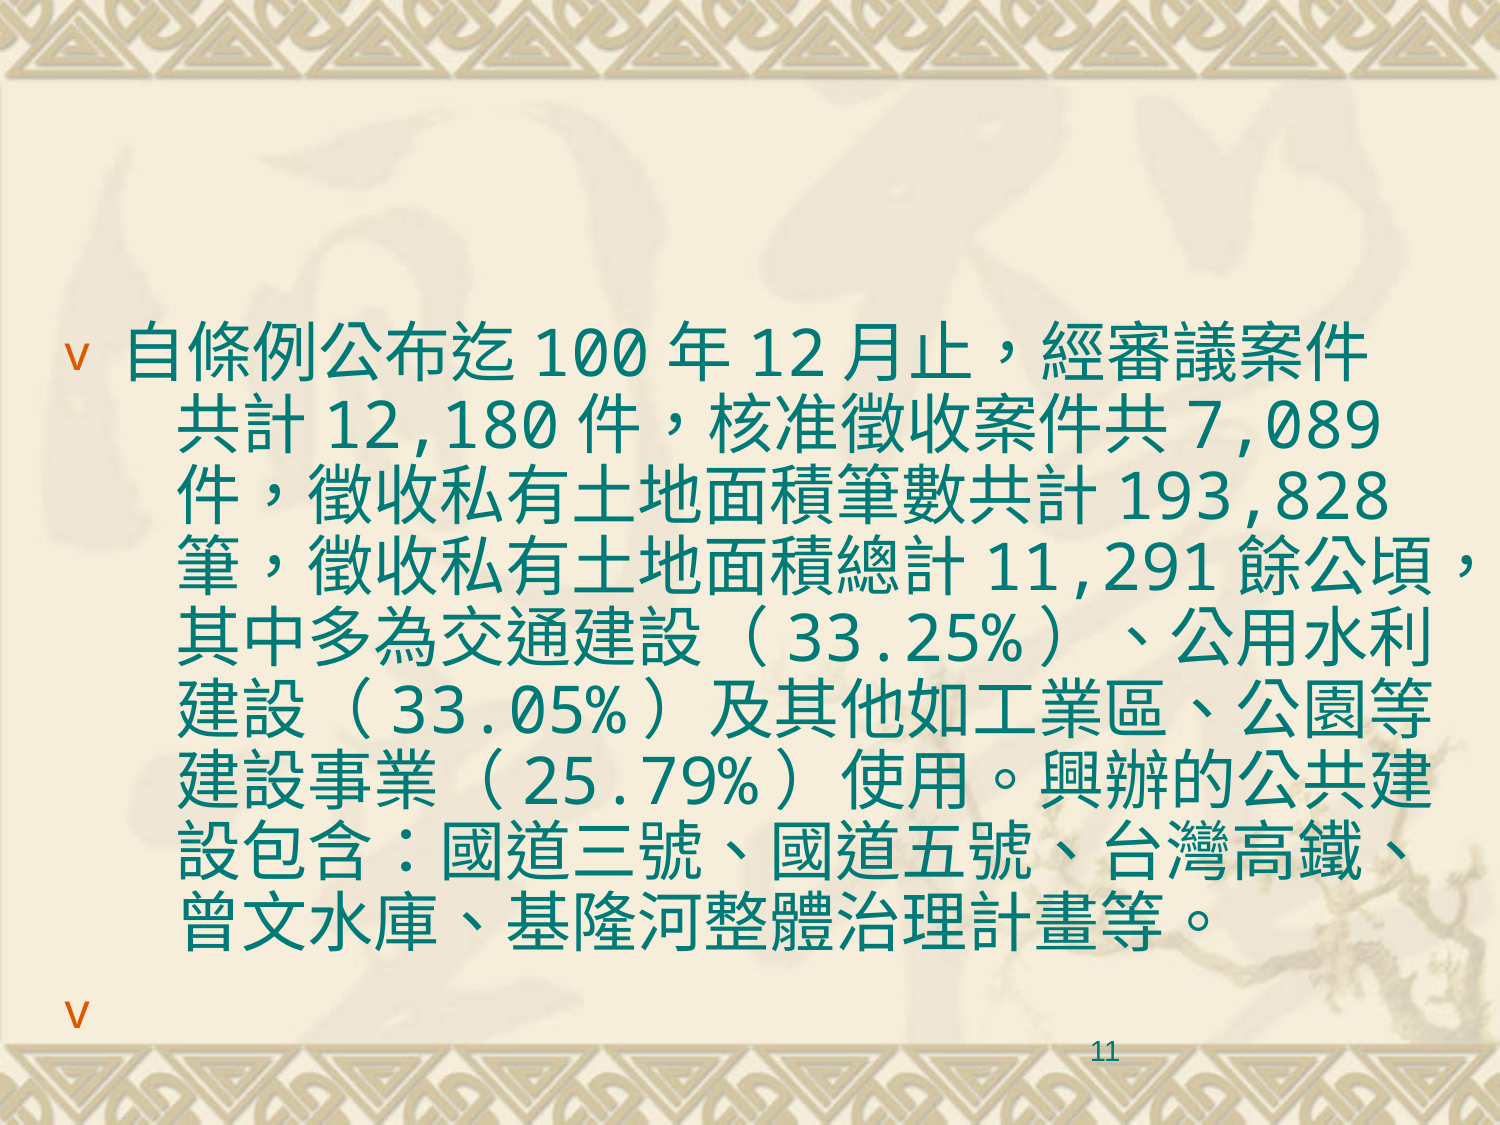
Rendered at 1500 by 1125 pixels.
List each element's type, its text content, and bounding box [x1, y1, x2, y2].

list 自條例公布迄100年12月止，經審議案件共計12,180件，核准徵收案件共7,089件，徵收私有土地面積筆數共計193,828筆，徵收私有土地面積總計11,291餘公頃，其中多為交通建設（33.25%）、公用水利建設（33.05%）及其他如工業區、公園等建設事業（25.79%）使用。興辦的公共建設包含：國道三號、國道五號、台灣高鐵、曾文水庫、基隆河整體治理計畫等。 [49, 312, 1451, 1001]
text_box [1074, 1024, 1451, 1103]
